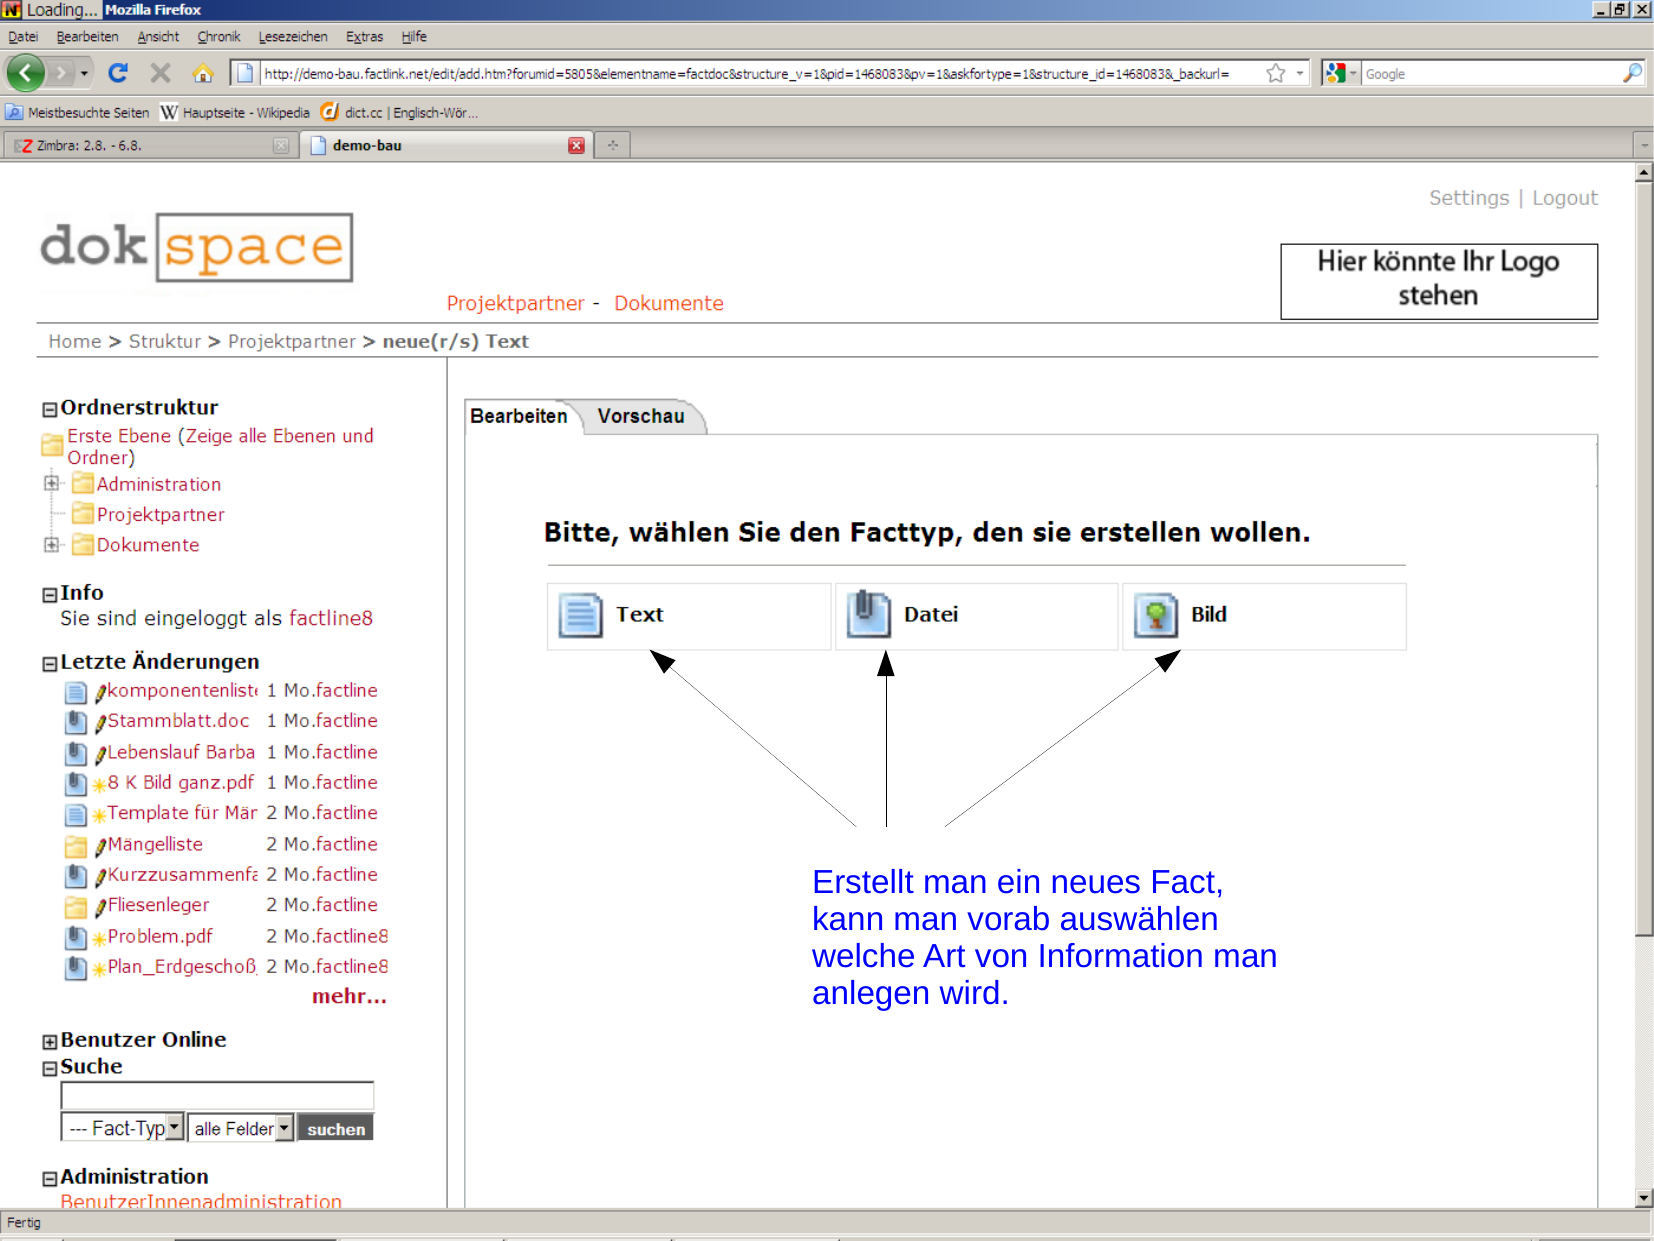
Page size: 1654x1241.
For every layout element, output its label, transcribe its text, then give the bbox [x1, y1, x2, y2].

picture [0, 0, 1654, 1241]
text_box Erstellt man ein neues Fact, kann man vorab auswählen welche Art von Information man anlegen wird. [797, 856, 1300, 1021]
